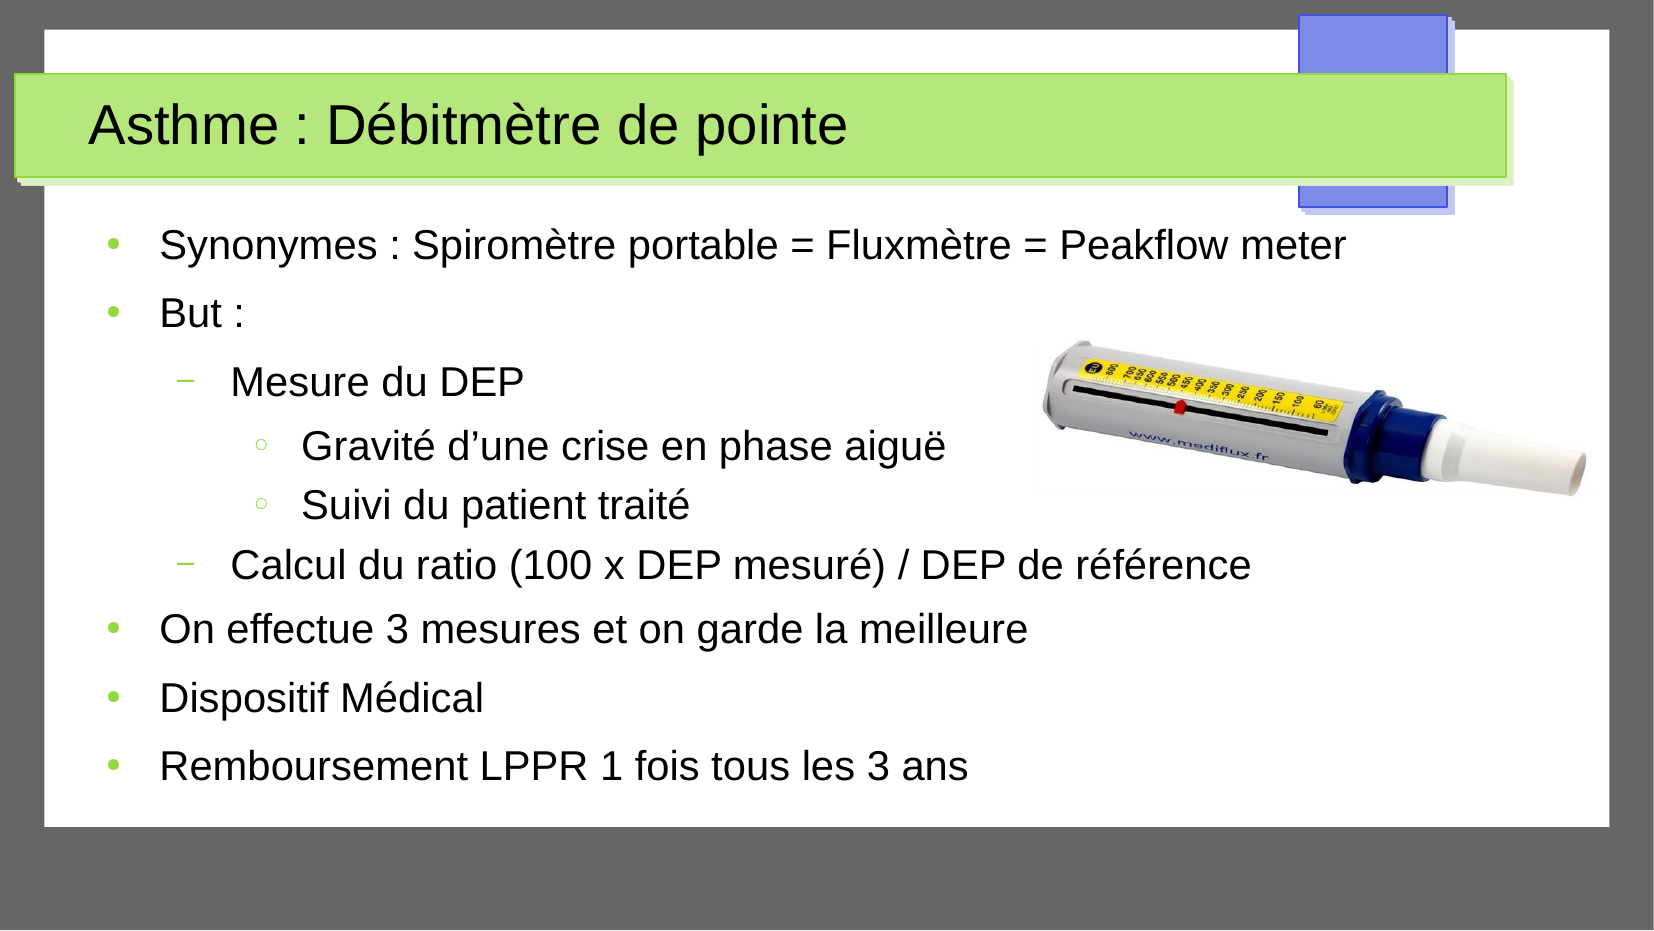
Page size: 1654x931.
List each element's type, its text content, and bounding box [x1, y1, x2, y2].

picture [1033, 306, 1595, 532]
title Asthme : Débitmètre de pointe [88, 73, 1506, 178]
list Synonymes : Spiromètre portable = Fluxmètre = Peakflow meter But : Mesure du DEP Gravité d’une crise en phase aiguë Suivi du patient traité Calcul du ratio (100 x DEP mesuré) / DEP de référence On effectue 3 mesures et on garde la meilleure Dispositif Médical Remboursement LPPR 1 fois tous les 3 ans [88, 221, 1565, 813]
